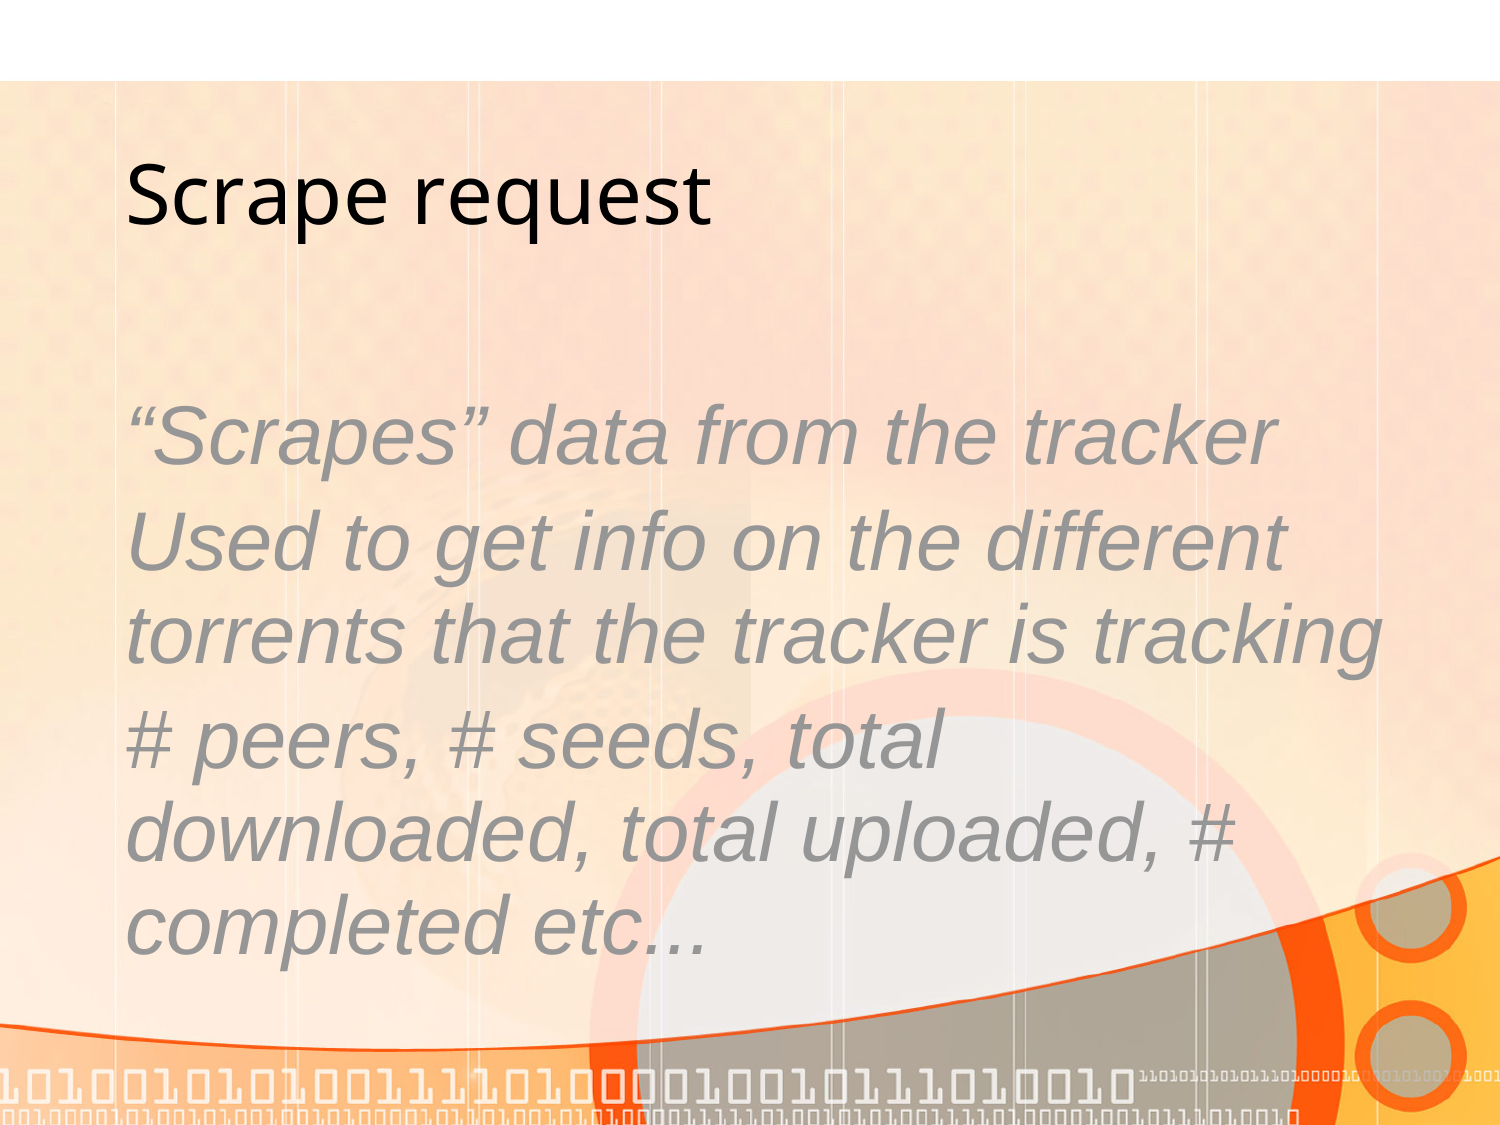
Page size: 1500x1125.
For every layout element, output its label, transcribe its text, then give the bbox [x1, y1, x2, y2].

title Scrape request [125, 84, 1388, 300]
picture [0, 0, 1500, 1125]
subtitle “Scrapes” data from the tracker Used to get info on the different torrents that the tracker is tracking # peers, # seeds, total downloaded, total uploaded, # completed etc... [125, 363, 1388, 999]
